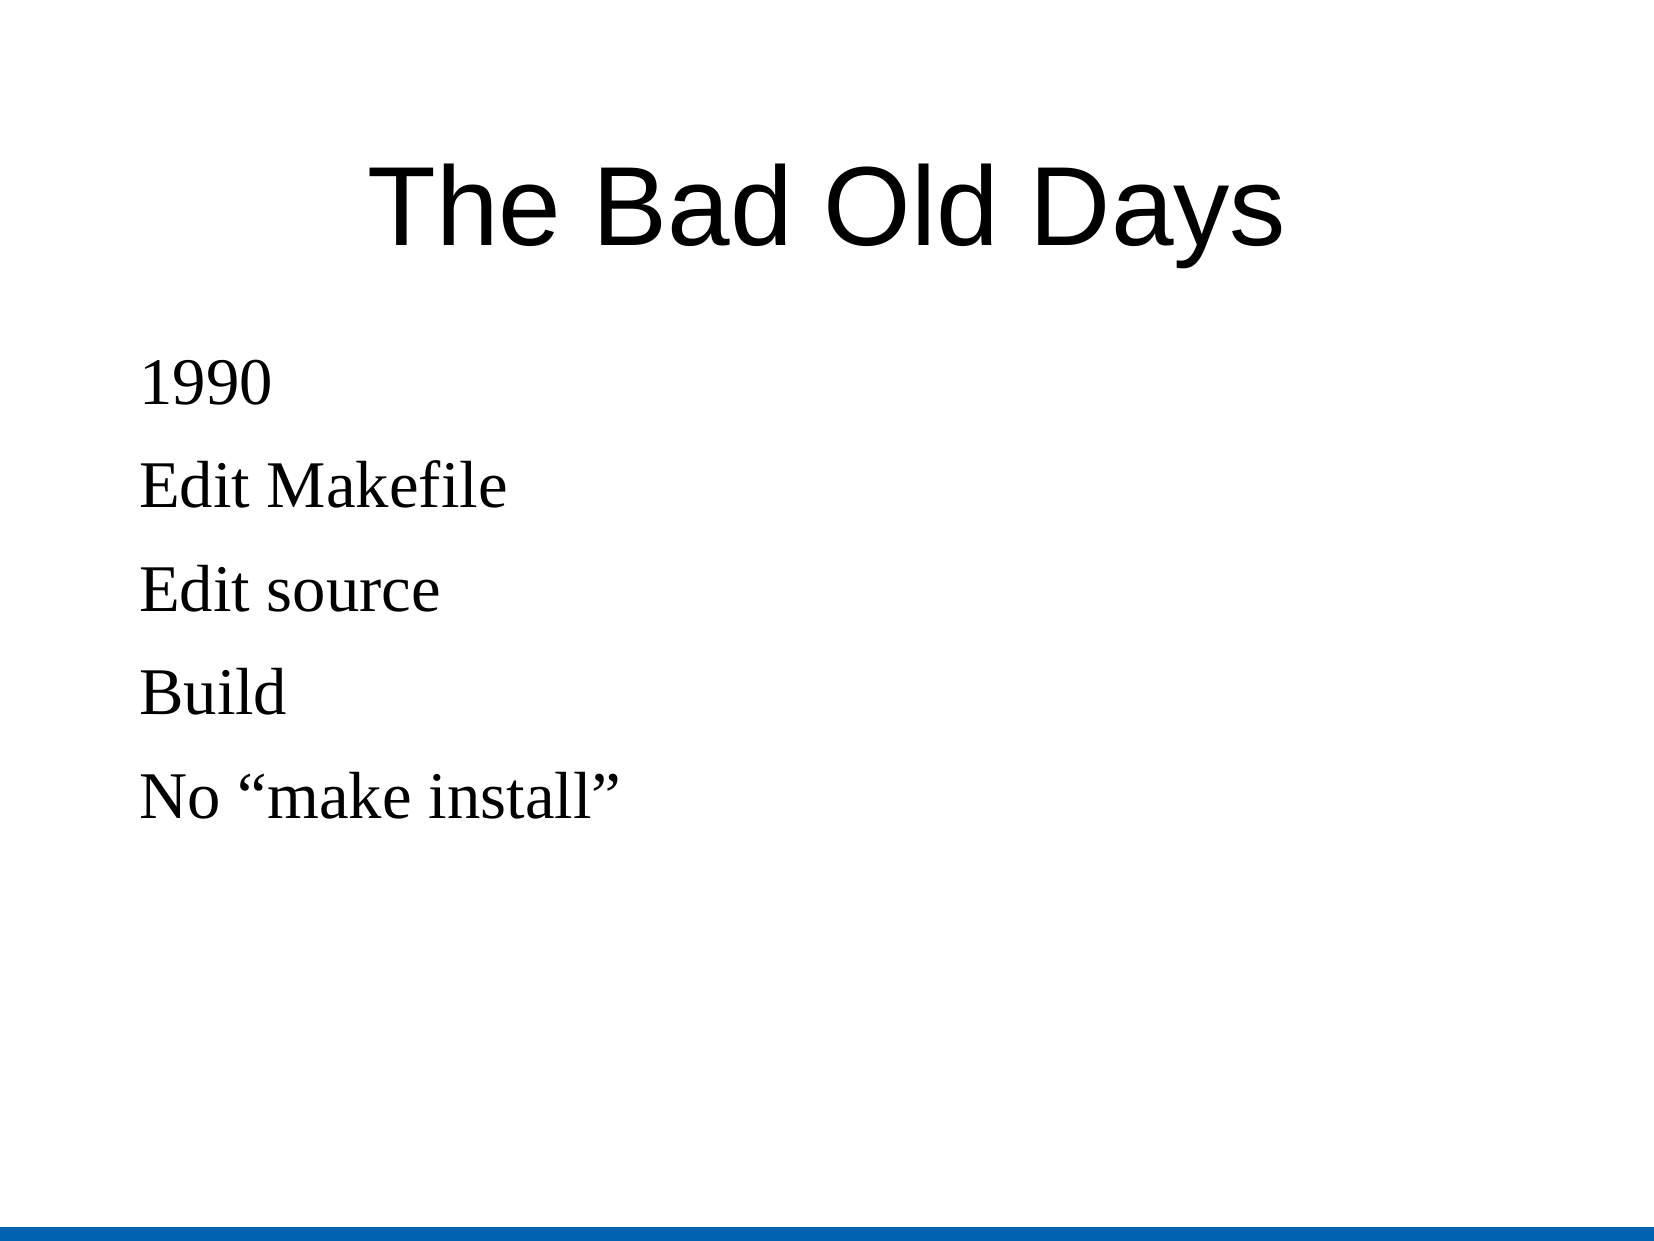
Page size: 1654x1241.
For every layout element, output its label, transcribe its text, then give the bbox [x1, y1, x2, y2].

title The Bad Old Days [121, 102, 1533, 311]
list 1990 Edit Makefile Edit source Build No “make install” [121, 344, 1533, 1127]
